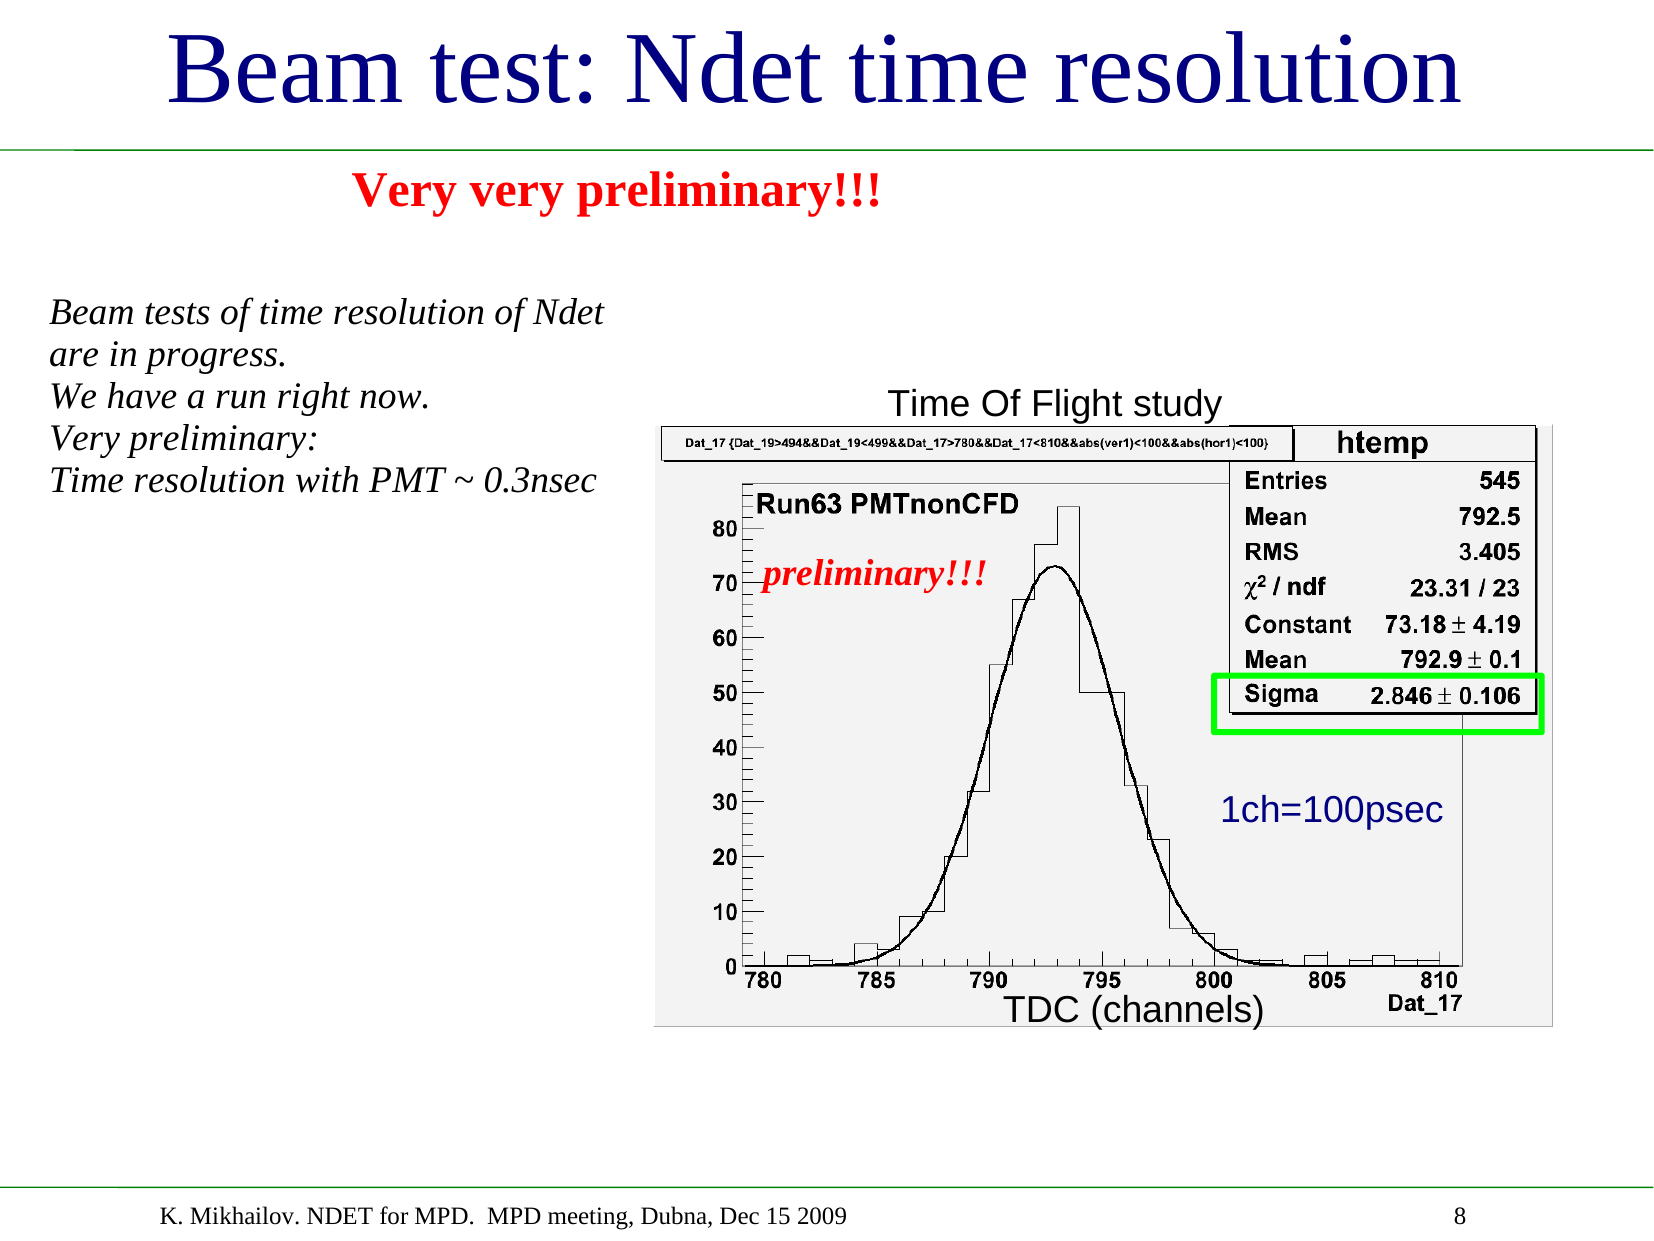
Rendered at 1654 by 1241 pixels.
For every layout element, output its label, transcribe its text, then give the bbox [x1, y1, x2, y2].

title Beam test: Ndet time resolution [71, 0, 1559, 142]
picture [652, 423, 1553, 1027]
text_box preliminary!!! [748, 545, 1083, 616]
text_box K. Mikhailov. NDET for MPD. MPD meeting, Dubna, Dec 15 2009 4 [144, 1195, 1540, 1239]
text_box TDC (channels) [988, 982, 1281, 1039]
text_box Beam tests of time resolution of Ndet are in progress. We have a run right now. Very preliminary: Time resolution with PMT ~ 0.3nsec [34, 284, 630, 508]
text_box 1ch=100psec [1205, 781, 1459, 838]
text_box Time Of Flight study [872, 375, 1238, 433]
text_box Very very preliminary!!! [336, 154, 914, 225]
